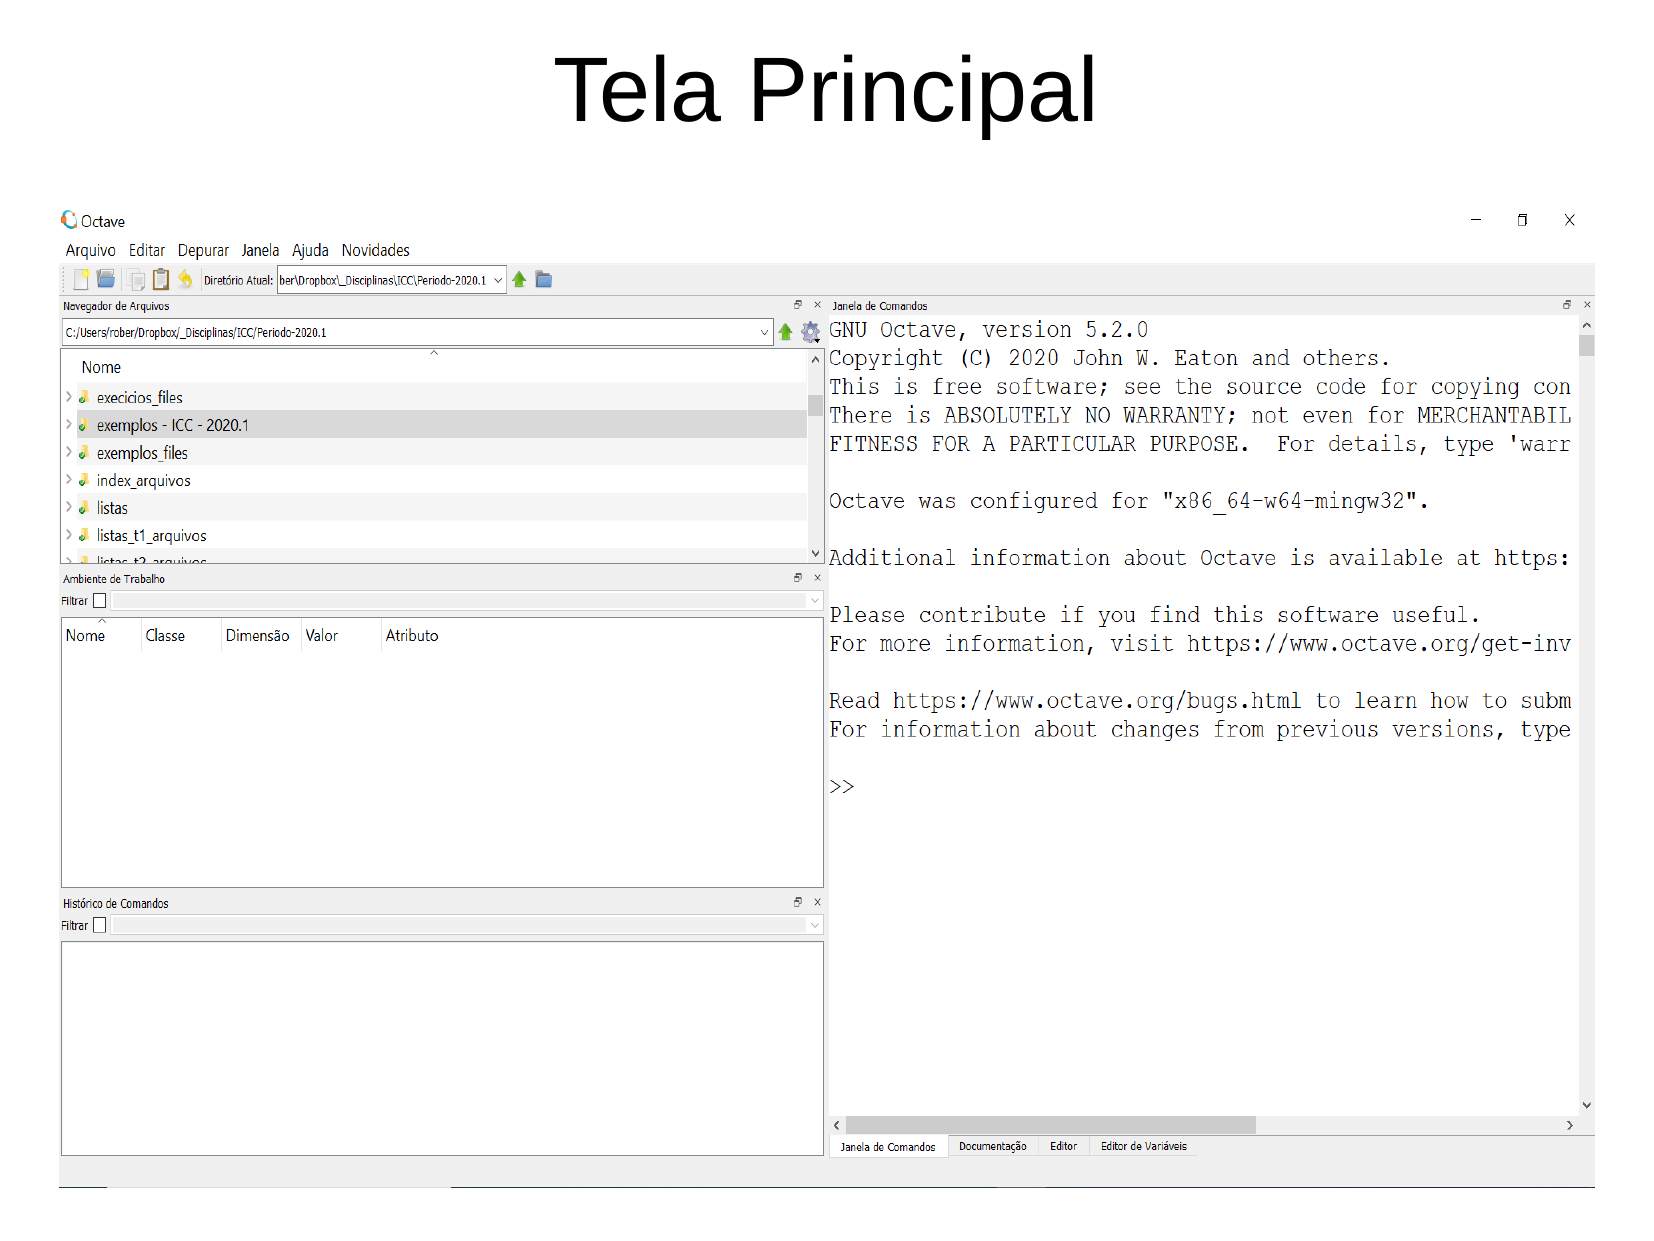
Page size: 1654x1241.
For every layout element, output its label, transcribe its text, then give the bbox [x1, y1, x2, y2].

picture [59, 206, 1595, 1188]
title Tela Principal [82, 38, 1571, 141]
